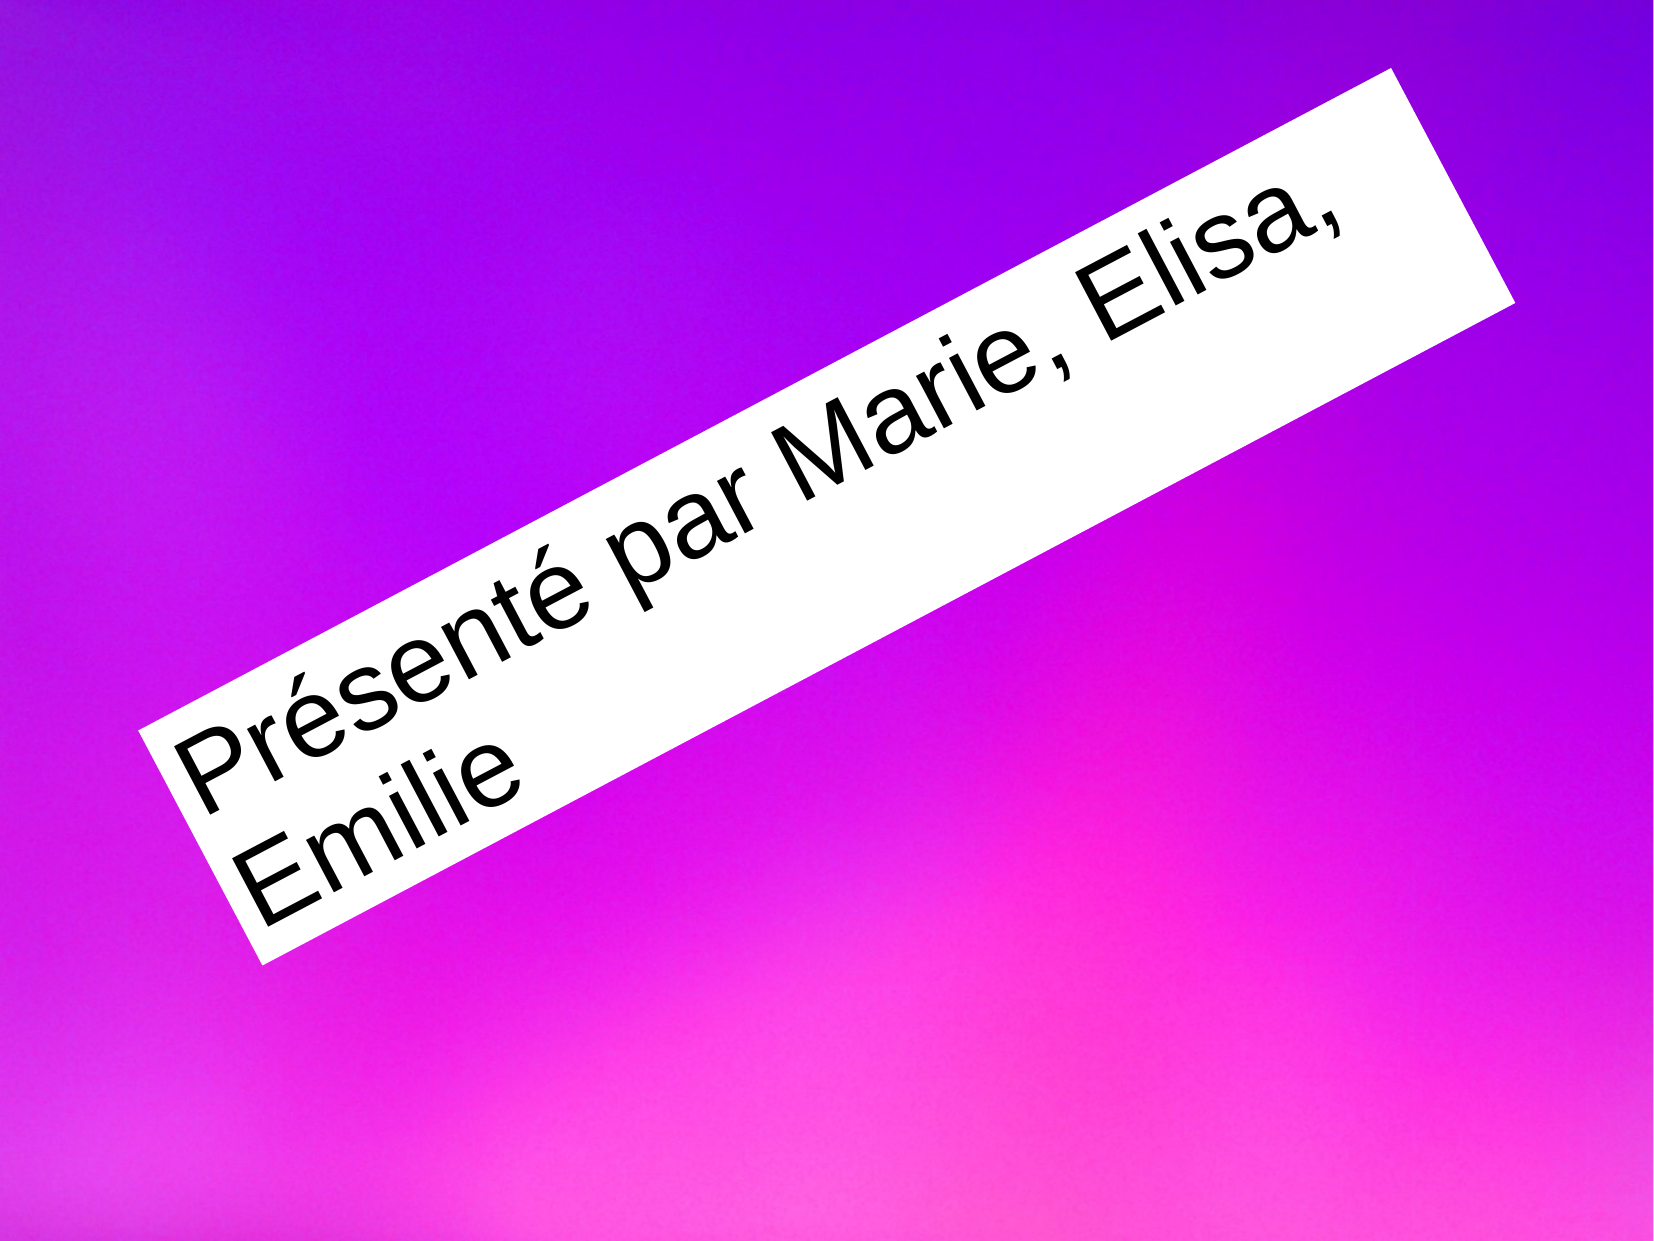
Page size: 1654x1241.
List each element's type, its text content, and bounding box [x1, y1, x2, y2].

text_box Présenté par Marie, Elisa, Emilie [138, 67, 1516, 966]
picture [0, 0, 1654, 1241]
